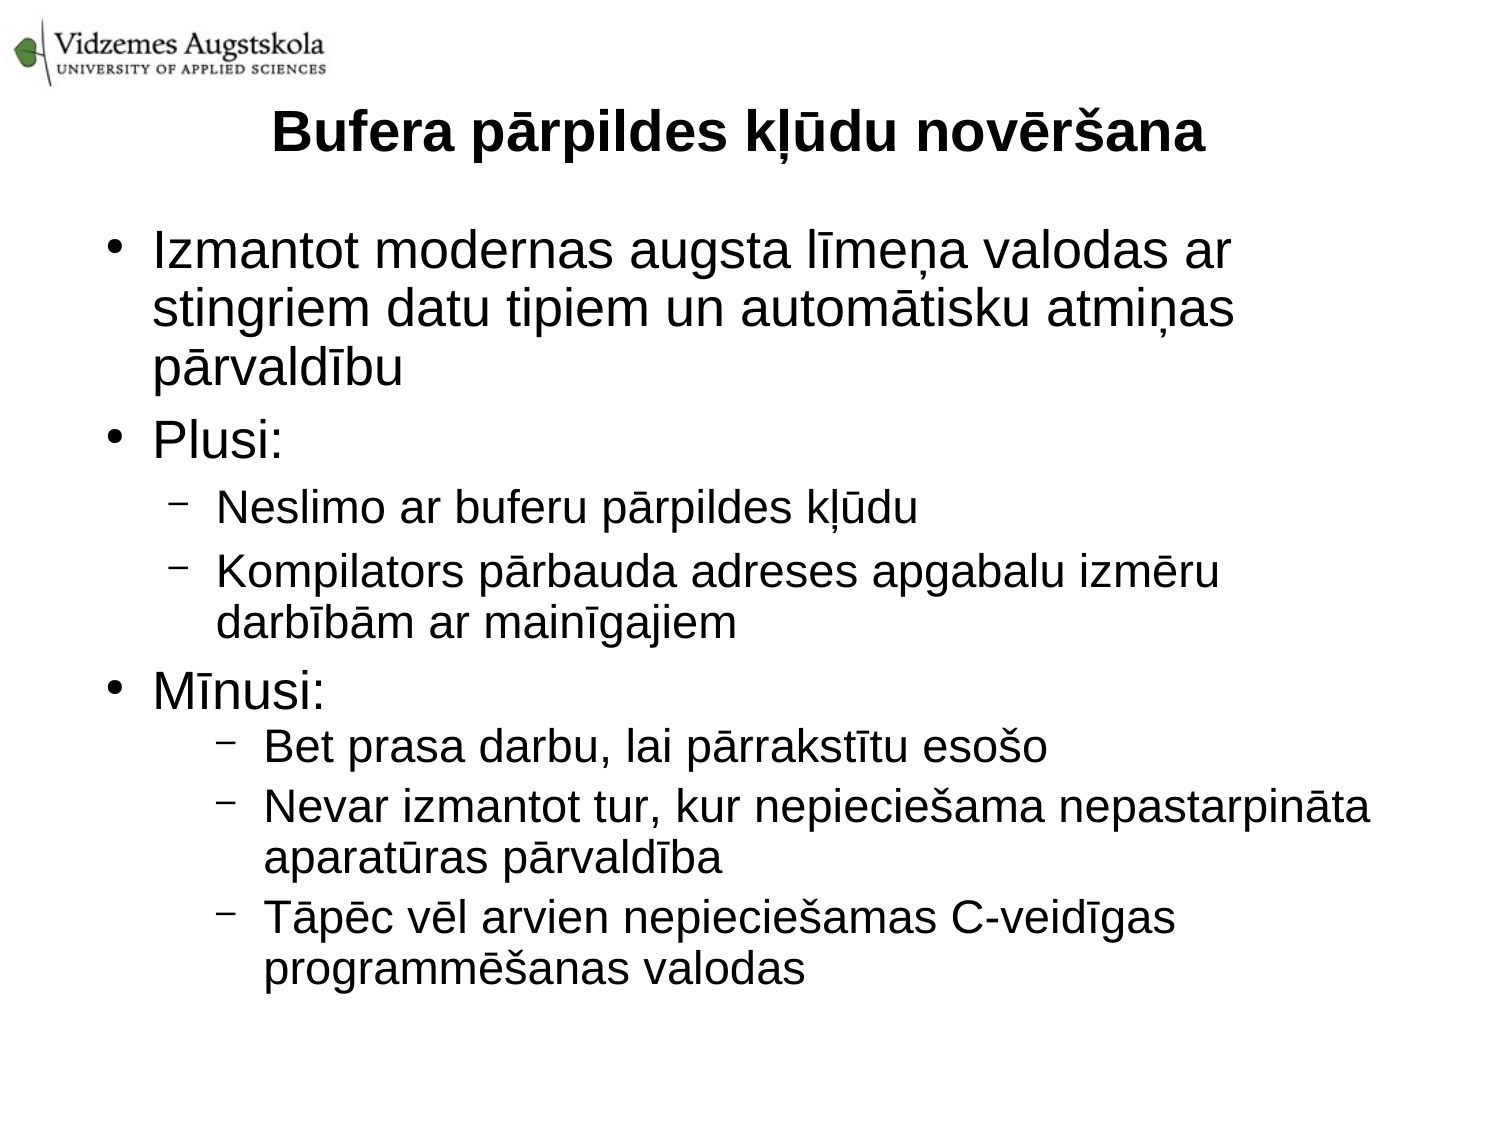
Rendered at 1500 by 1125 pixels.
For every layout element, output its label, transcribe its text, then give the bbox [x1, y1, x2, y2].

list Izmantot modernas augsta līmeņa valodas ar stingriem datu tipiem un automātisku atmiņas pārvaldību Plusi: Neslimo ar buferu pārpildes kļūdu Kompilators pārbauda adreses apgabalu izmēru darbībām ar mainīgajiem Mīnusi: Bet prasa darbu, lai pārrakstītu esošo Nevar izmantot tur, kur nepieciešama nepastarpināta aparatūras pārvaldība Tāpēc vēl arvien nepieciešamas C-veidīgas programmēšanas valodas [74, 214, 1424, 1004]
title Bufera pārpildes kļūdu novēršana [85, 87, 1372, 177]
picture [5, 2, 334, 102]
